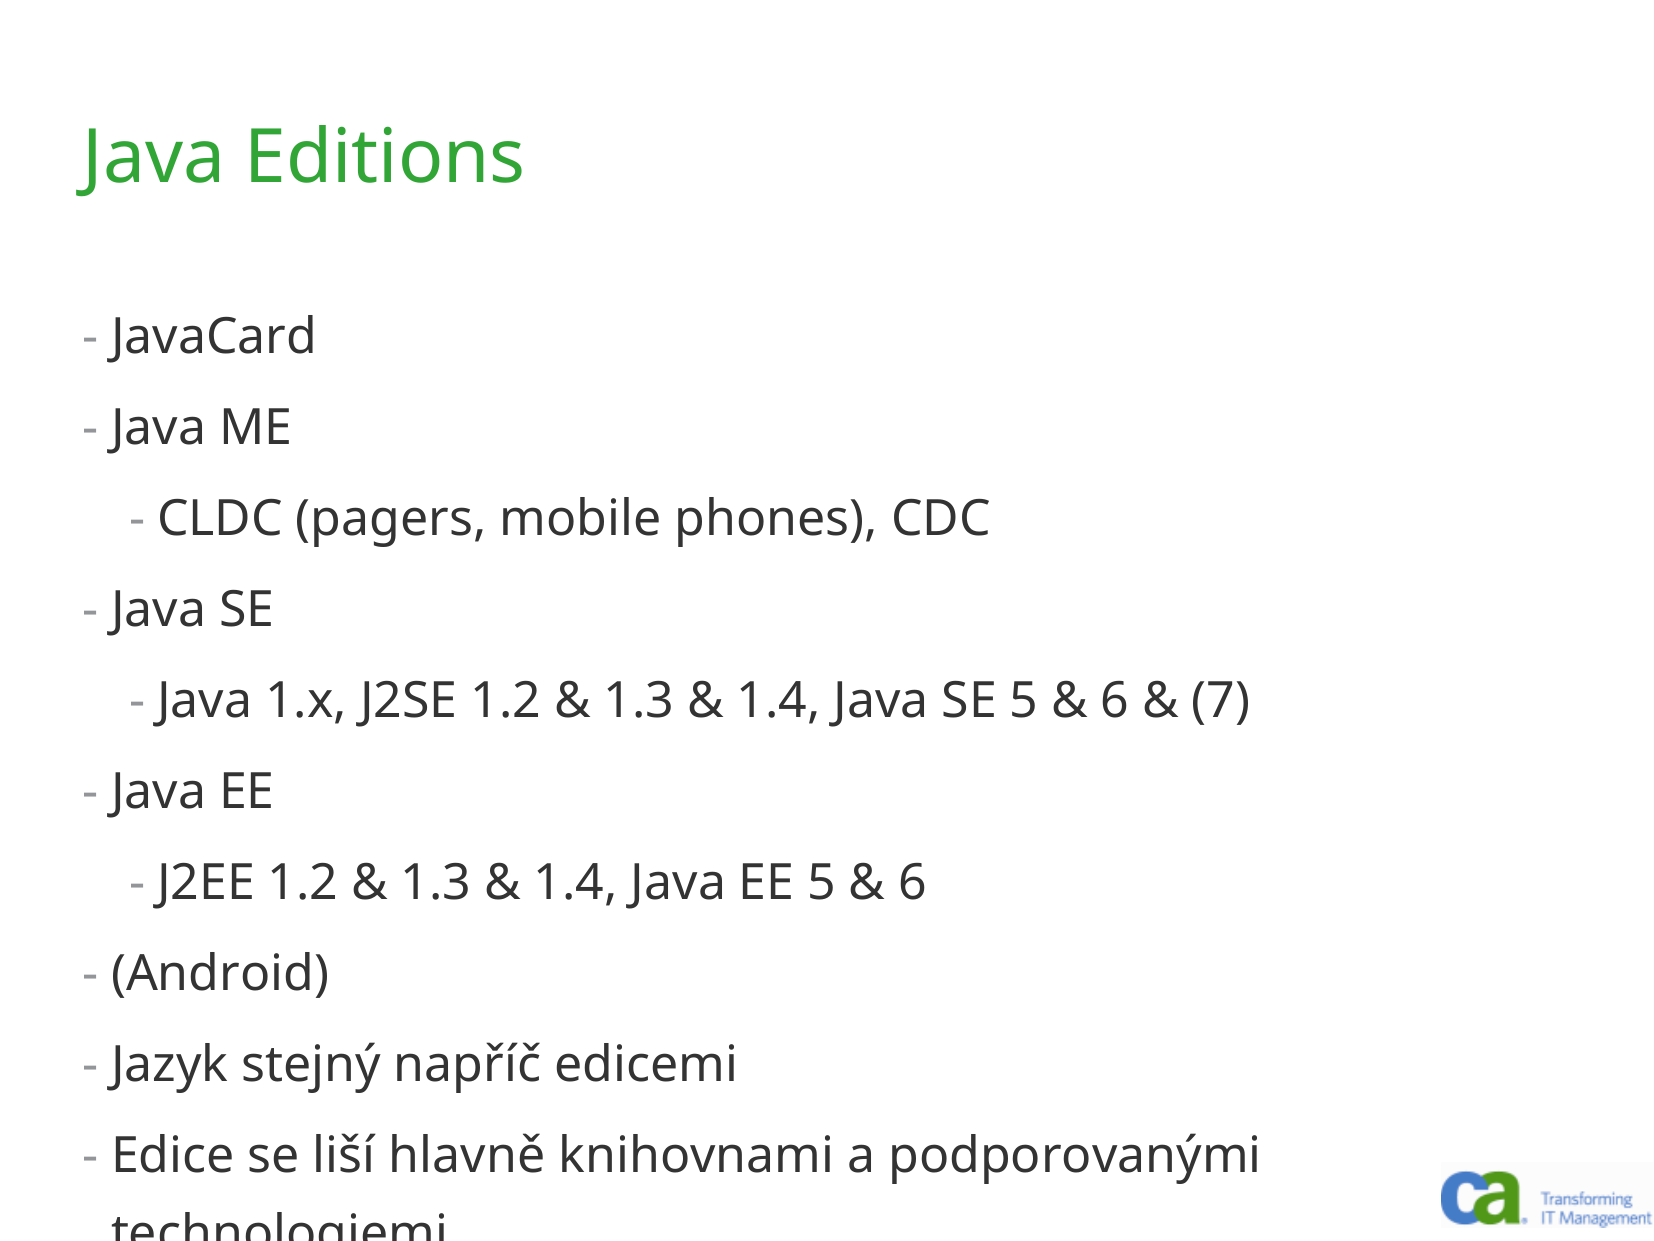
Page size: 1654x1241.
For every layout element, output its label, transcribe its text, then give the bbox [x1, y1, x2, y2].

picture [1441, 1162, 1654, 1228]
title Java Editions [82, 49, 1571, 257]
list JavaCard Java ME CLDC (pagers, mobile phones), CDC Java SE Java 1.x, J2SE 1.2 & 1.3 & 1.4, Java SE 5 & 6 & (7) Java EE J2EE 1.2 & 1.3 & 1.4, Java EE 5 & 6 (Android) Jazyk stejný napříč edicemi Edice se liší hlavně knihovnami a podporovanými technologiemi [82, 290, 1571, 1162]
